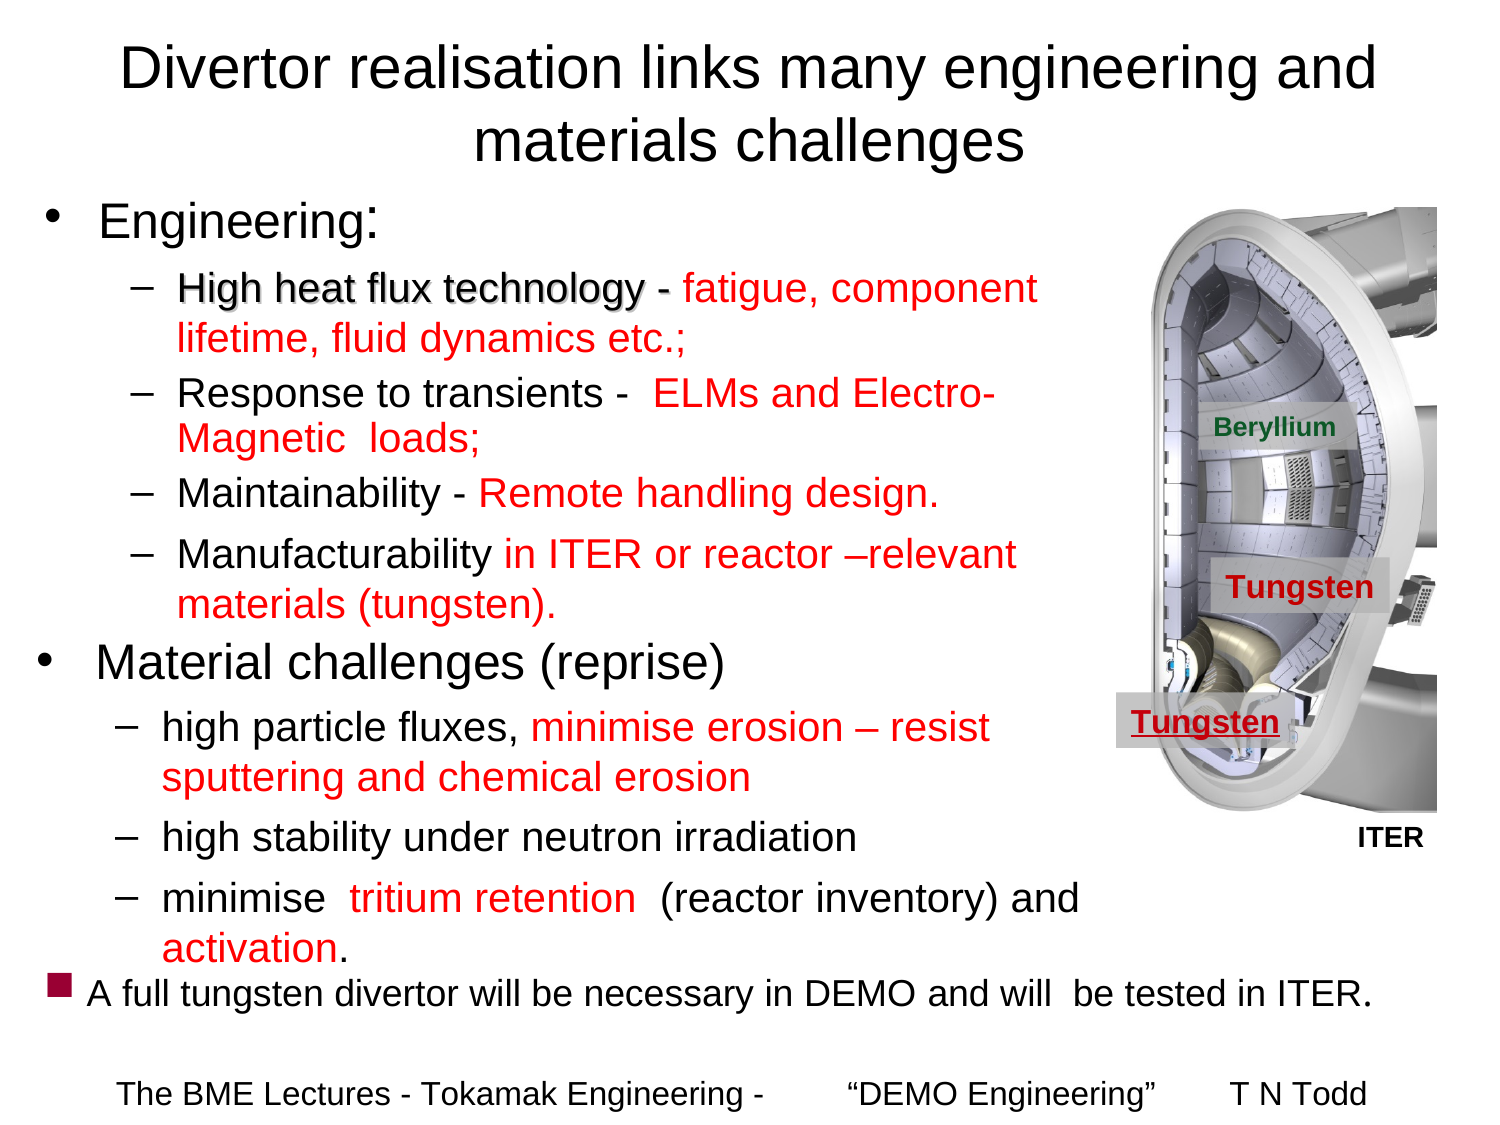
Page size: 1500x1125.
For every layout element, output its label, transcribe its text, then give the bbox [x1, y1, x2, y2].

text_box Tungsten [1210, 557, 1390, 613]
text_box Beryllium [1198, 401, 1358, 450]
text_box Engineering: High heat flux technology - fatigue, component lifetime, fluid dynamics etc.; Response to transients - ELMs and Electro-Magnetic loads; Maintainability - Remote handling design. Manufacturability in ITER or reactor –relevant materials (tungsten). [29, 172, 1081, 587]
text_box ITER [1340, 810, 1442, 862]
picture [1151, 207, 1437, 814]
text_box Material challenges (reprise) high particle fluxes, minimise erosion – resist sputtering and chemical erosion high stability under neutron irradiation minimise tritium retention (reactor inventory) and activation. [0, 621, 1294, 997]
text_box Divertor realisation links many engineering and materials challenges [75, 7, 1426, 195]
text_box A full tungsten divertor will be necessary in DEMO and will be tested in ITER. [29, 962, 1500, 1024]
text_box Tungsten [1116, 692, 1296, 748]
